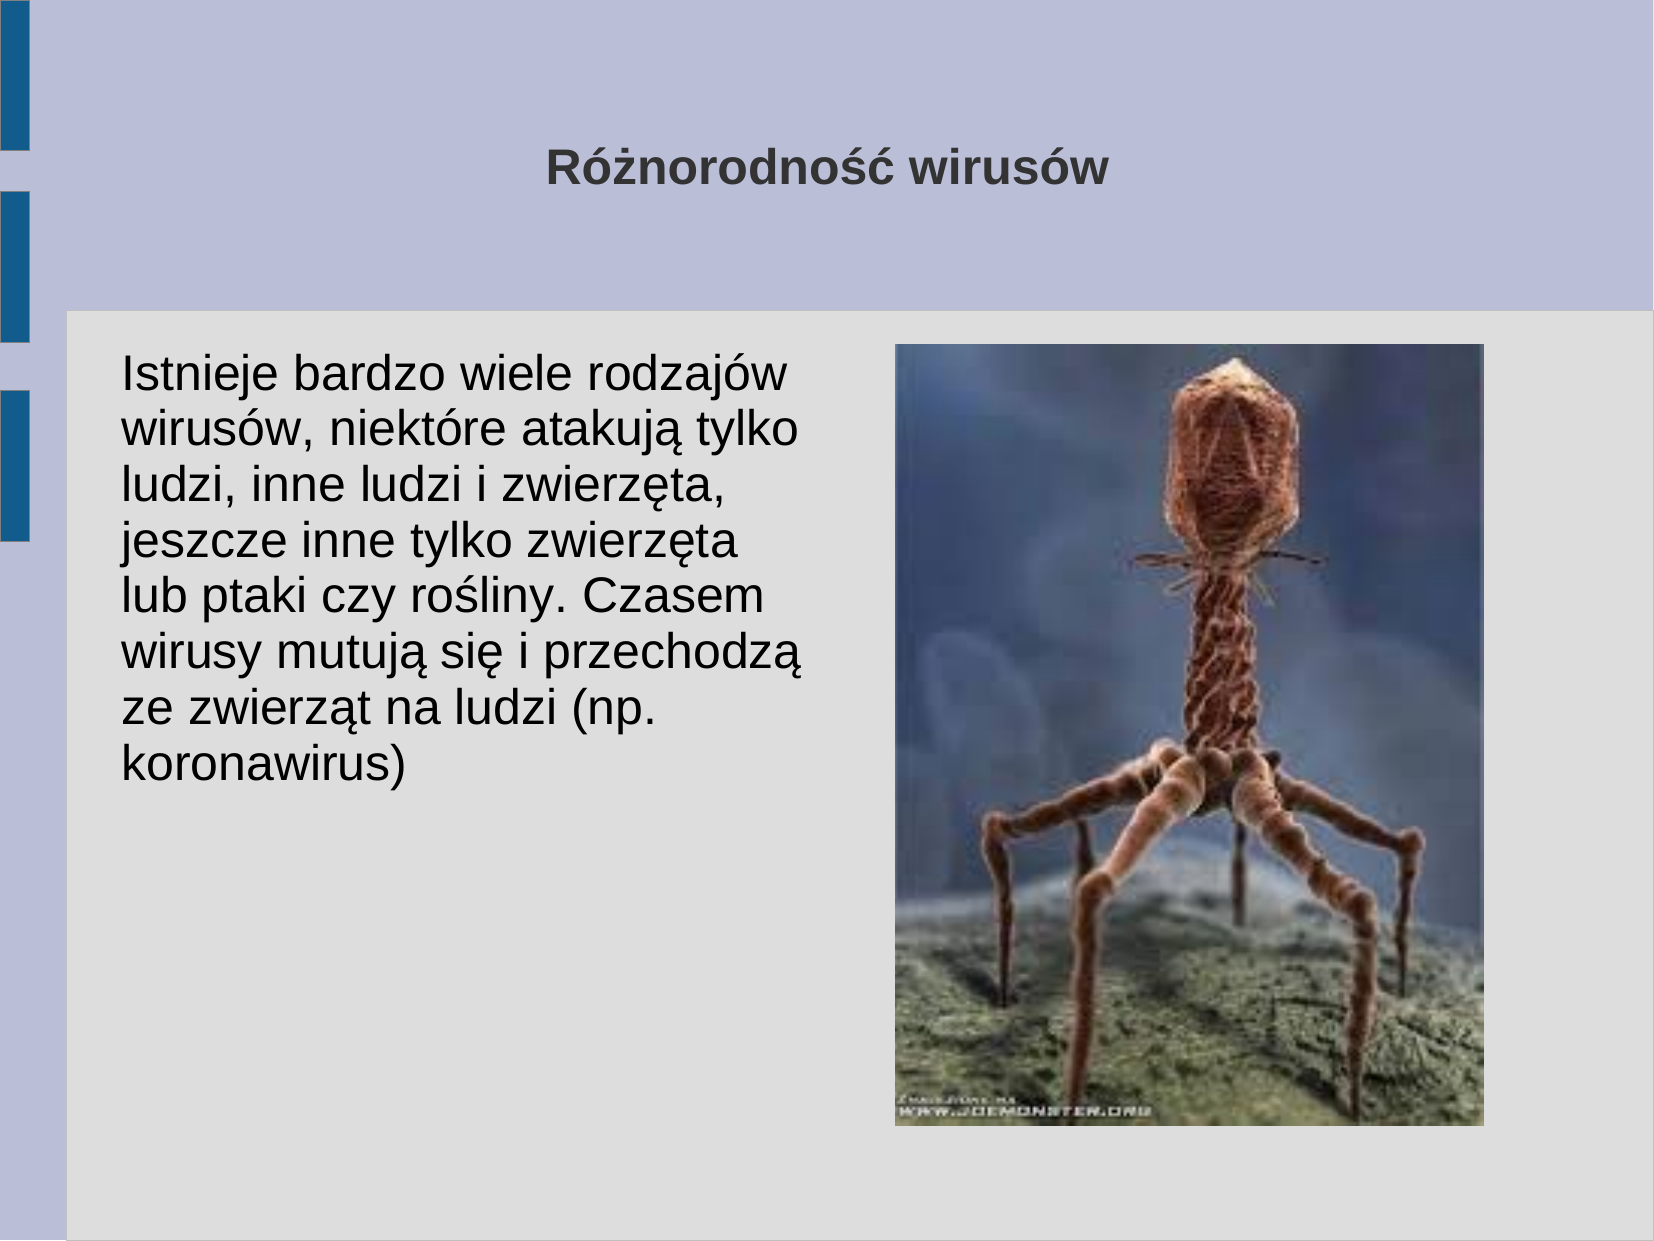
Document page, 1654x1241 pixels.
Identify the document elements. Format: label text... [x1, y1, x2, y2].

title Różnorodność wirusów [121, 91, 1534, 299]
picture [895, 344, 1484, 1126]
list Istnieje bardzo wiele rodzajów wirusów, niektóre atakują tylko ludzi, inne ludzi i zwierzęta, jeszcze inne tylko zwierzęta lub ptaki czy rośliny. Czasem wirusy mutują się i przechodzą ze zwierząt na ludzi (np. koronawirus) [121, 344, 811, 1127]
